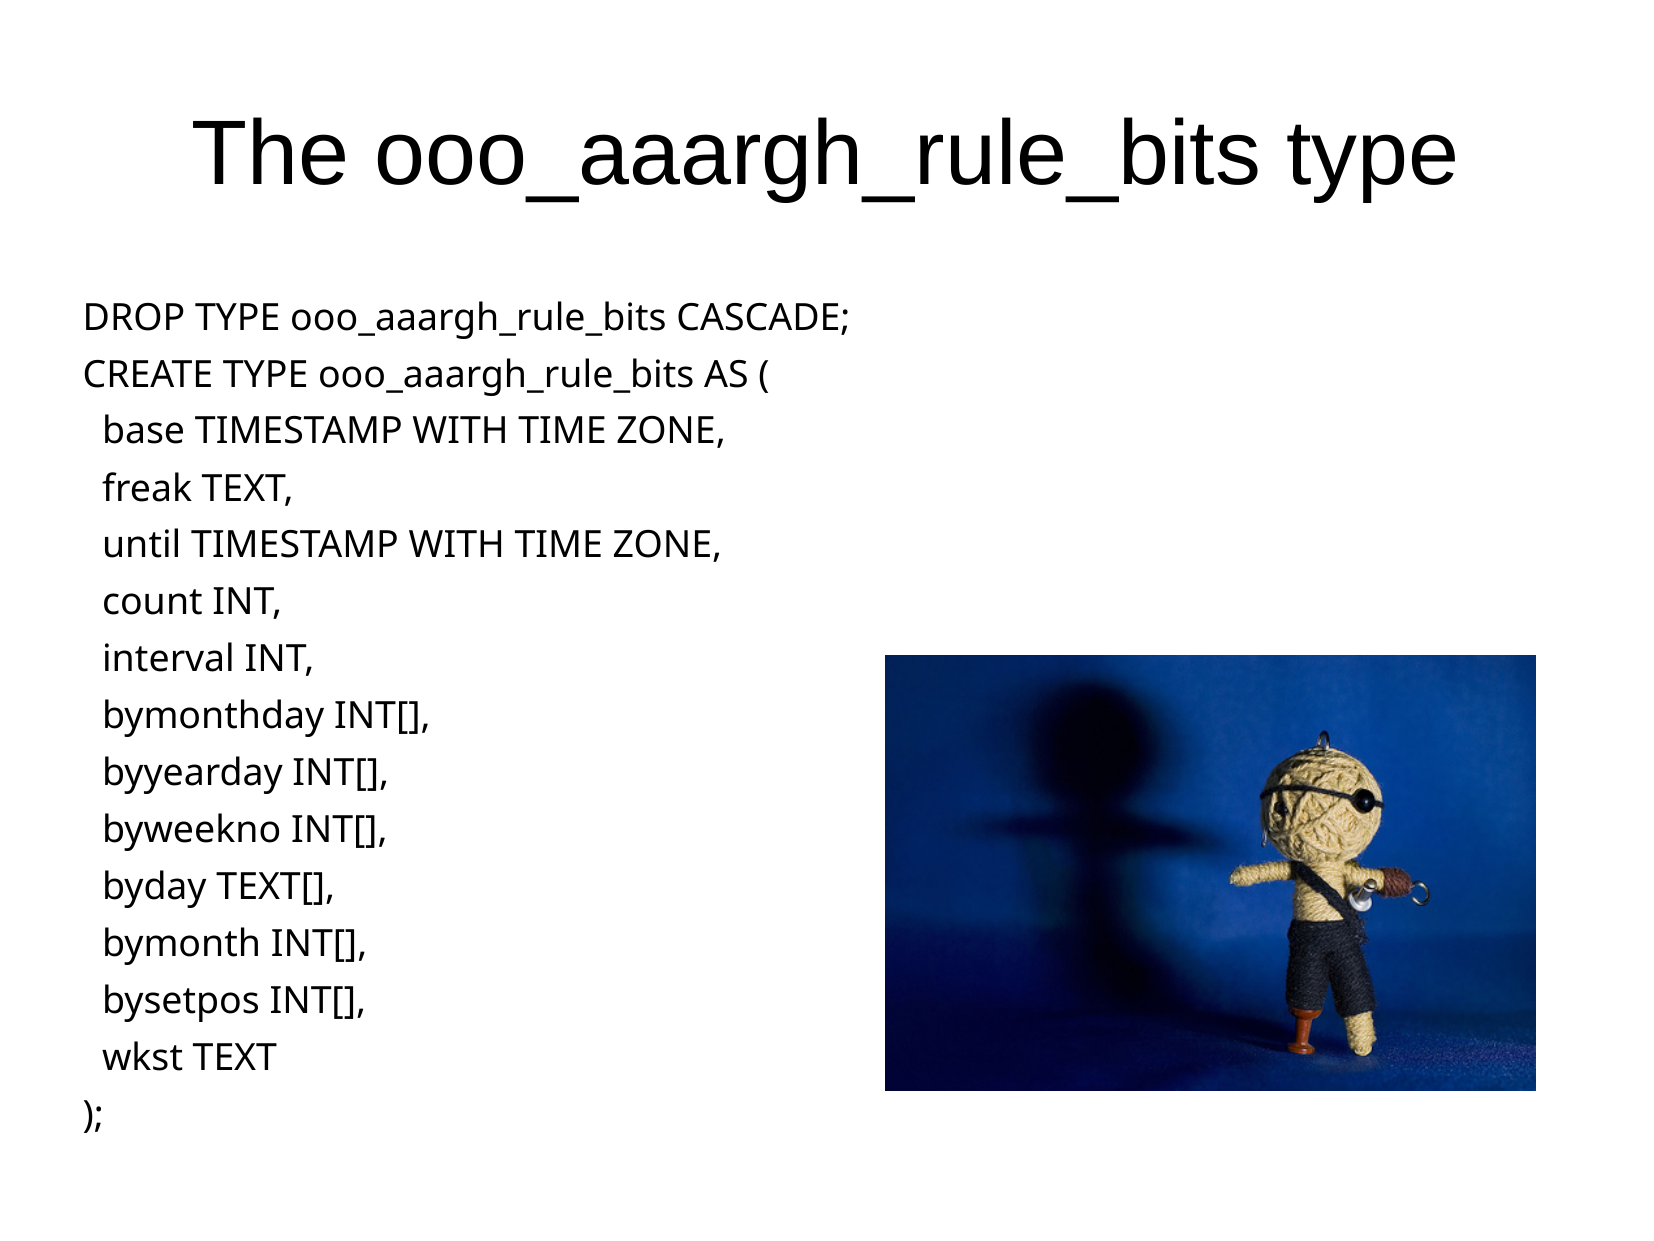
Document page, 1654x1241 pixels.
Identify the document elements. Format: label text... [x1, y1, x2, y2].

picture [885, 655, 1536, 1091]
list DROP TYPE ooo_aaargh_rule_bits CASCADE; CREATE TYPE ooo_aaargh_rule_bits AS ( base TIMESTAMP WITH TIME ZONE, freak TEXT, until TIMESTAMP WITH TIME ZONE, count INT, interval INT, bymonthday INT[], byyearday INT[], byweekno INT[], byday TEXT[], bymonth INT[], bysetpos INT[], wkst TEXT ); [82, 290, 1152, 1109]
title The ooo_aaargh_rule_bits type [82, 49, 1571, 257]
